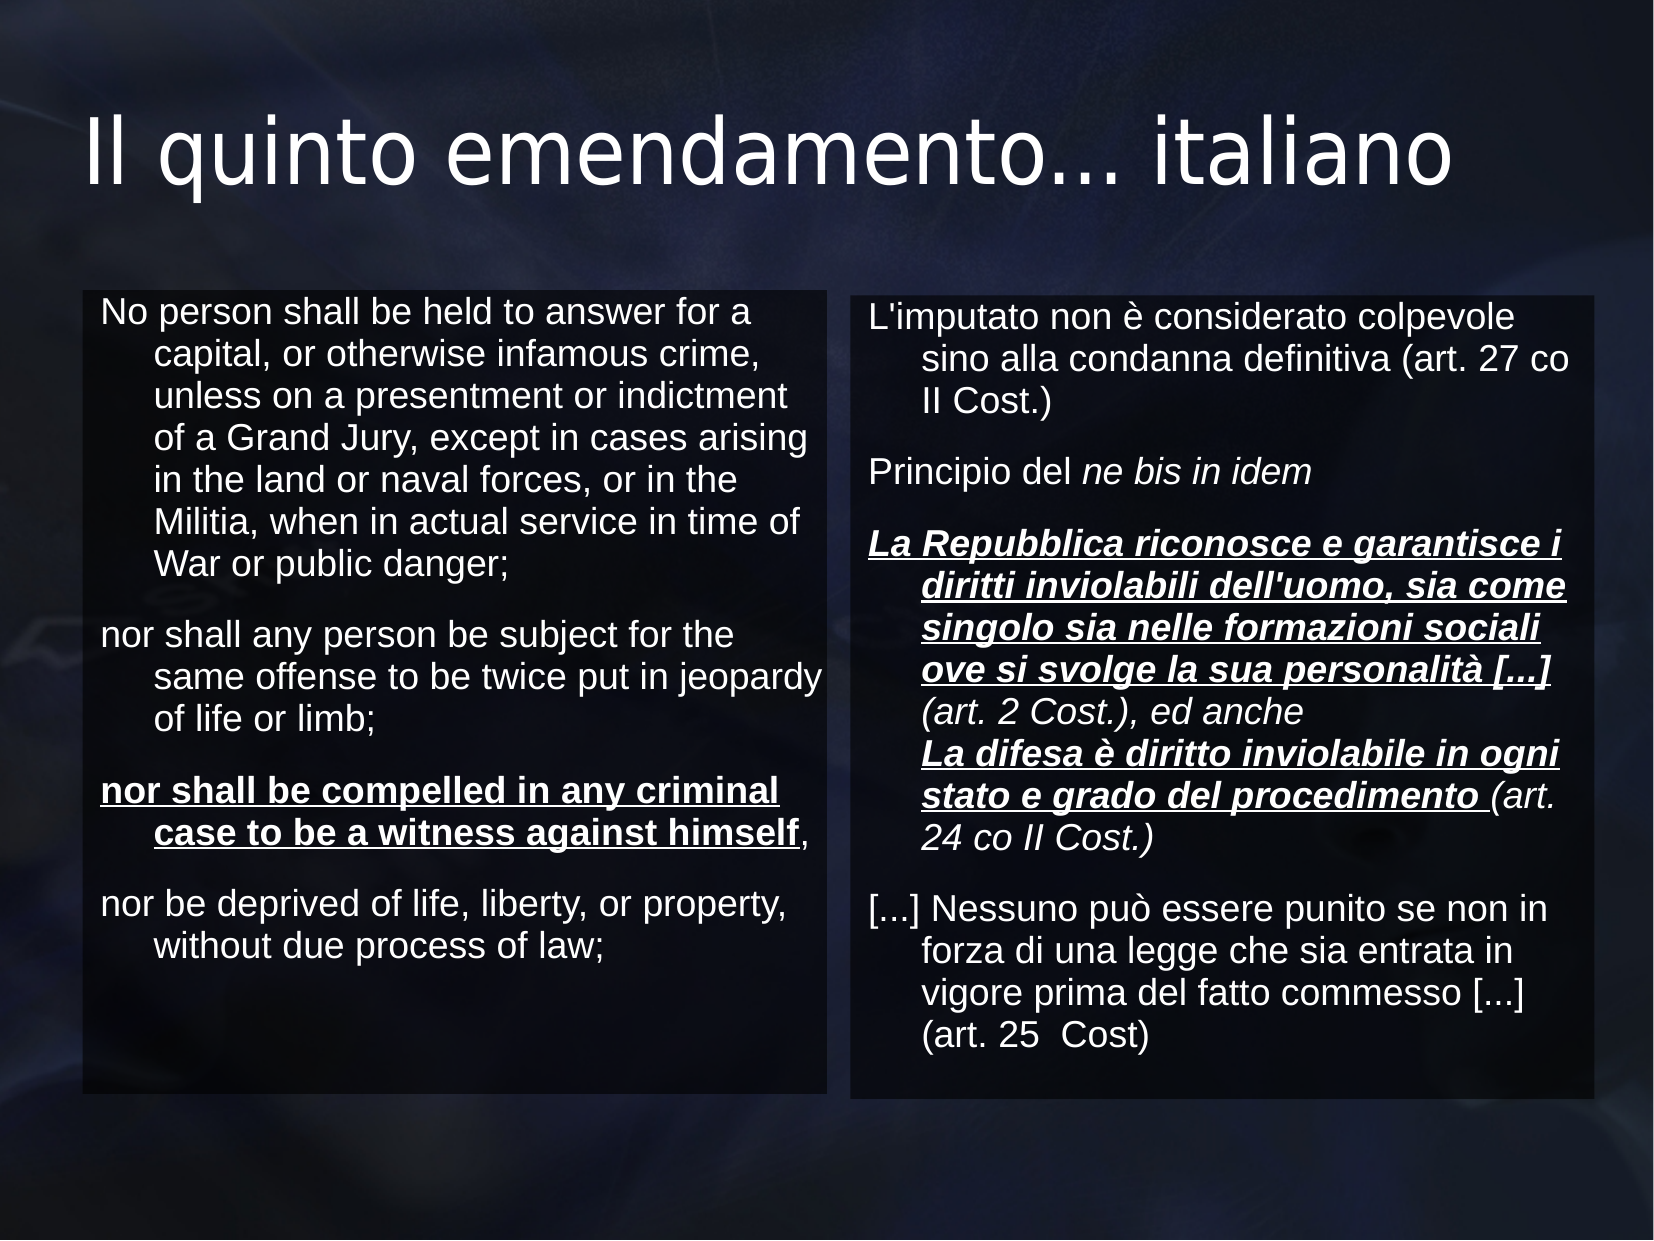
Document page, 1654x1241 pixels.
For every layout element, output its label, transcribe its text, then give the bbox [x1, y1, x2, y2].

title Il quinto emendamento... italiano [82, 56, 1571, 250]
picture [0, 0, 1654, 1240]
list No person shall be held to answer for a capital, or otherwise infamous crime, unless on a presentment or indictment of a Grand Jury, except in cases arising in the land or naval forces, or in the Militia, when in actual service in time of War or public danger; nor shall any person be subject for the same offense to be twice put in jeopardy of life or limb; nor shall be compelled in any criminal case to be a witness against himself, nor be deprived of life, liberty, or property, without due process of law; [82, 290, 827, 1094]
list L'imputato non è considerato colpevole sino alla condanna definitiva (art. 27 co II Cost.) Principio del ne bis in idem La Repubblica riconosce e garantisce i diritti inviolabili dell'uomo, sia come singolo sia nelle formazioni sociali ove si svolge la sua personalità [...] (art. 2 Cost.), ed anche La difesa è diritto inviolabile in ogni stato e grado del procedimento (art. 24 co II Cost.) [...] Nessuno può essere punito se non in forza di una legge che sia entrata in vigore prima del fatto commesso [...] (art. 25 Cost) [850, 295, 1595, 1099]
